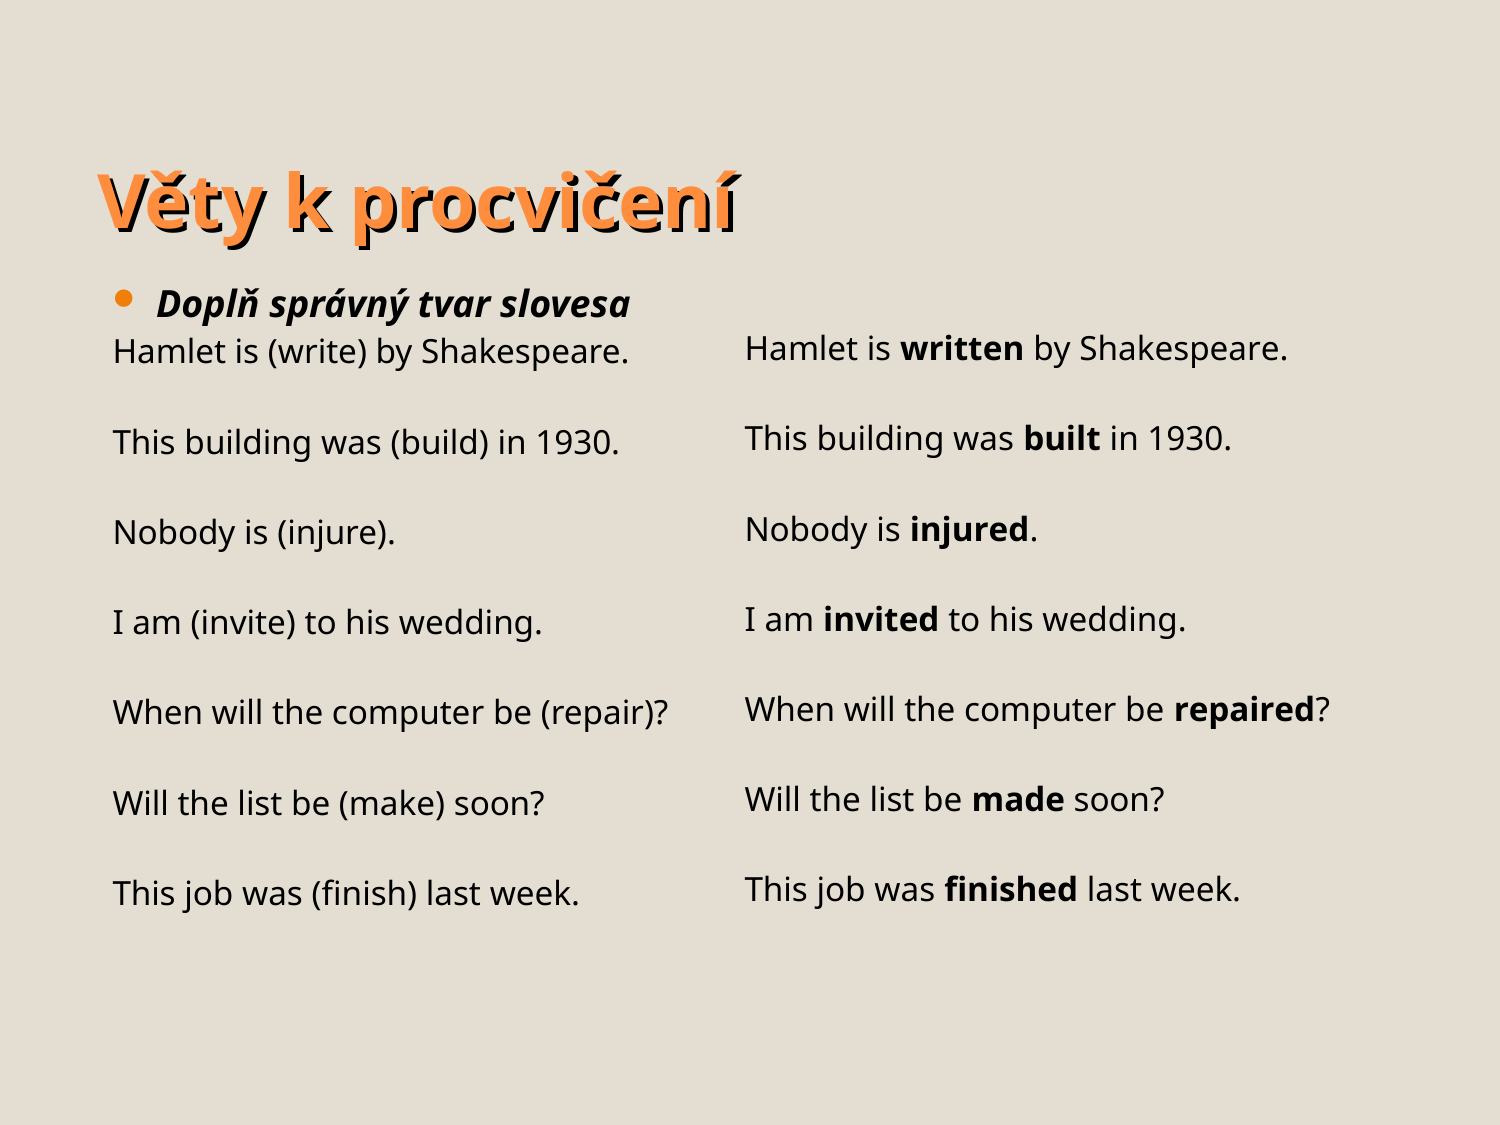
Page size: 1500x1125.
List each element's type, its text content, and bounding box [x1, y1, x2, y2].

text_box Hamlet is written by Shakespeare. This building was built in 1930. Nobody is injured. I am invited to his wedding. When will the computer be repaired? Will the list be made soon? This job was finished last week. [714, 267, 1418, 955]
list Doplň správný tvar slovesa Hamlet is (write) by Shakespeare. This building was (build) in 1930. Nobody is (injure). I am (invite) to his wedding. When will the computer be (repair)? Will the list be (make) soon? This job was (finish) last week. [82, 265, 786, 965]
title Věty k procvičení [82, 78, 1426, 251]
